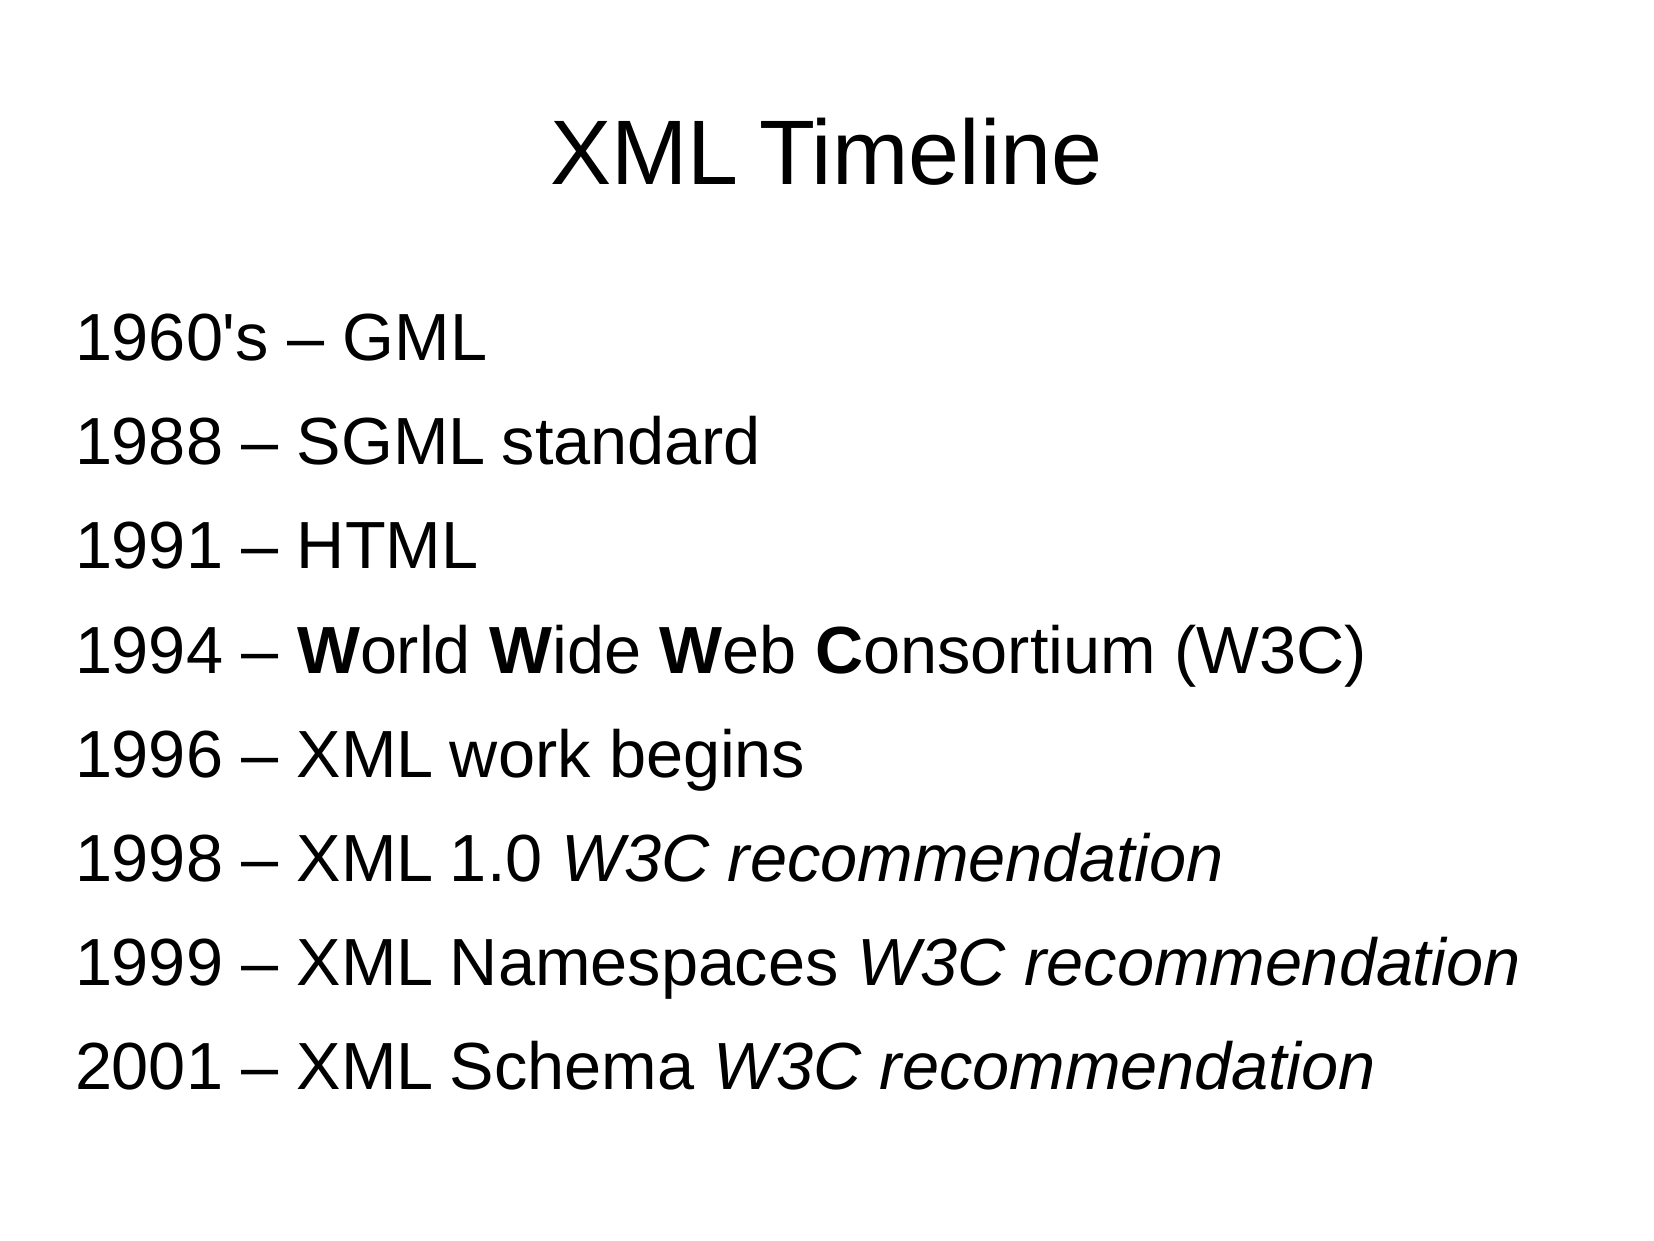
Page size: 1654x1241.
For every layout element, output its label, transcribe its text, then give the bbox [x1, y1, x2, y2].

list 1960's – GML 1988 – SGML standard 1991 – HTML 1994 – World Wide Web Consortium (W3C) 1996 – XML work begins 1998 – XML 1.0 W3C recommendation 1999 – XML Namespaces W3C recommendation 2001 – XML Schema W3C recommendation [75, 300, 1564, 1209]
title XML Timeline [82, 49, 1571, 257]
